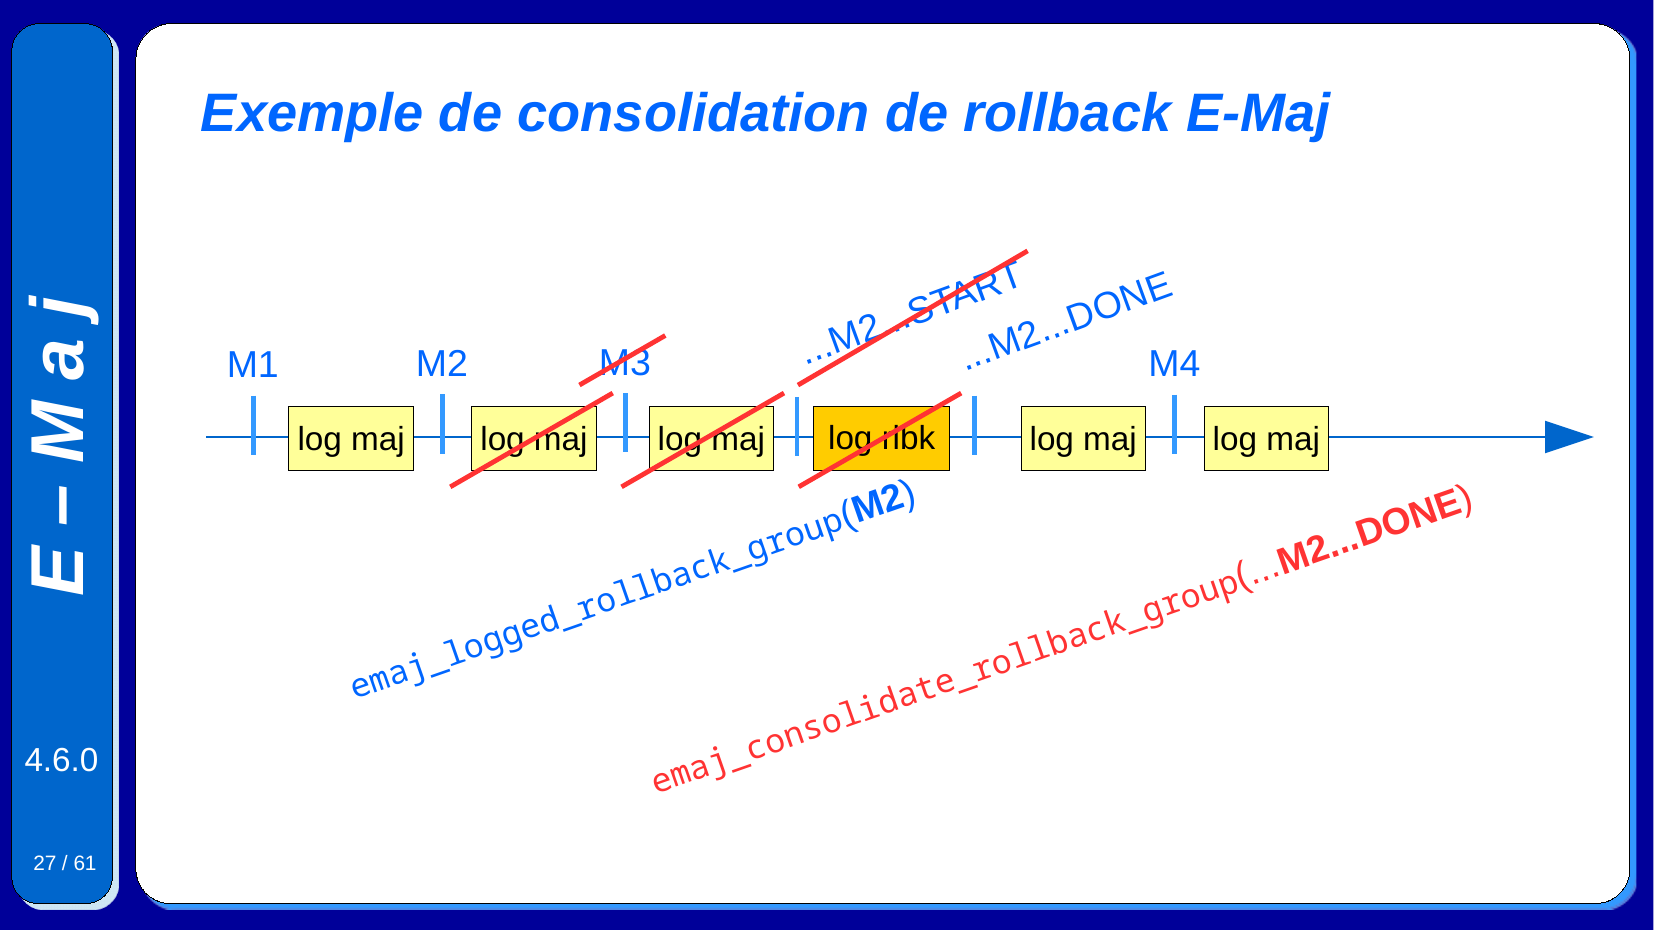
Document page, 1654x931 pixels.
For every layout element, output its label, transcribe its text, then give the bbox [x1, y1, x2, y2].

text_box log maj [1204, 406, 1329, 471]
text_box ...M2...START [777, 241, 1046, 383]
text_box M2 [401, 335, 483, 393]
title Exemple de consolidation de rollback E-Maj [200, 34, 1575, 191]
text_box log rlbk [833, 406, 950, 471]
text_box log maj [649, 406, 755, 467]
text_box M4 [1133, 335, 1216, 393]
text_box log rlbk [813, 406, 932, 471]
text_box log maj [288, 406, 414, 471]
text_box ...M2...DONE [937, 250, 1195, 391]
text_box M1 [212, 336, 294, 394]
text_box log maj [485, 406, 597, 471]
text_box log maj [656, 406, 774, 471]
text_box log maj [1021, 406, 1146, 471]
text_box M3 [584, 339, 666, 392]
text_box emaj_logged_rollback_group(M2) [326, 471, 941, 731]
text_box log maj [471, 406, 583, 471]
text_box M3 [584, 334, 661, 379]
text_box emaj_consolidate_rollback_group(...M2...DONE) [627, 462, 1499, 825]
